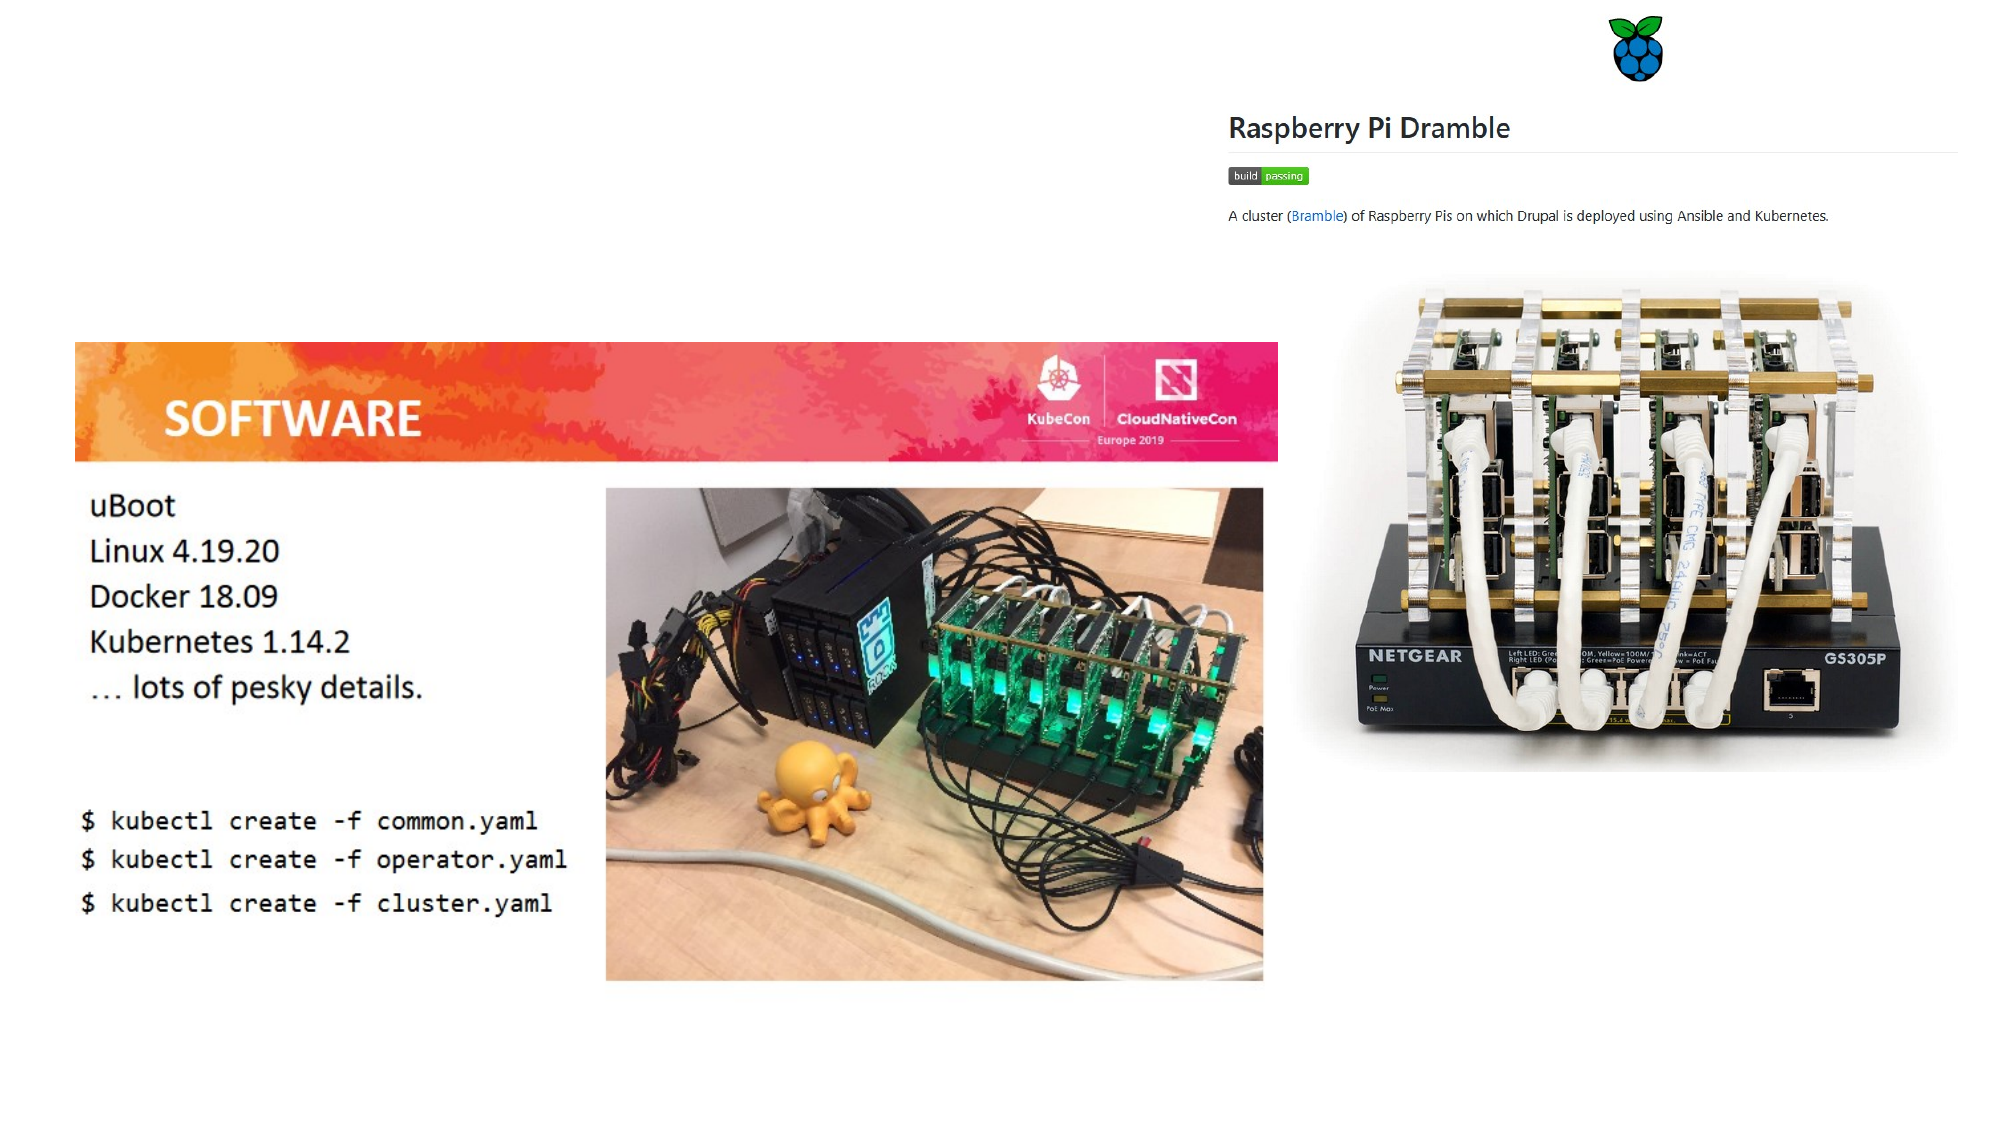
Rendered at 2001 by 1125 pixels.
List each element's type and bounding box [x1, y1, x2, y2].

picture [75, 0, 1958, 1006]
